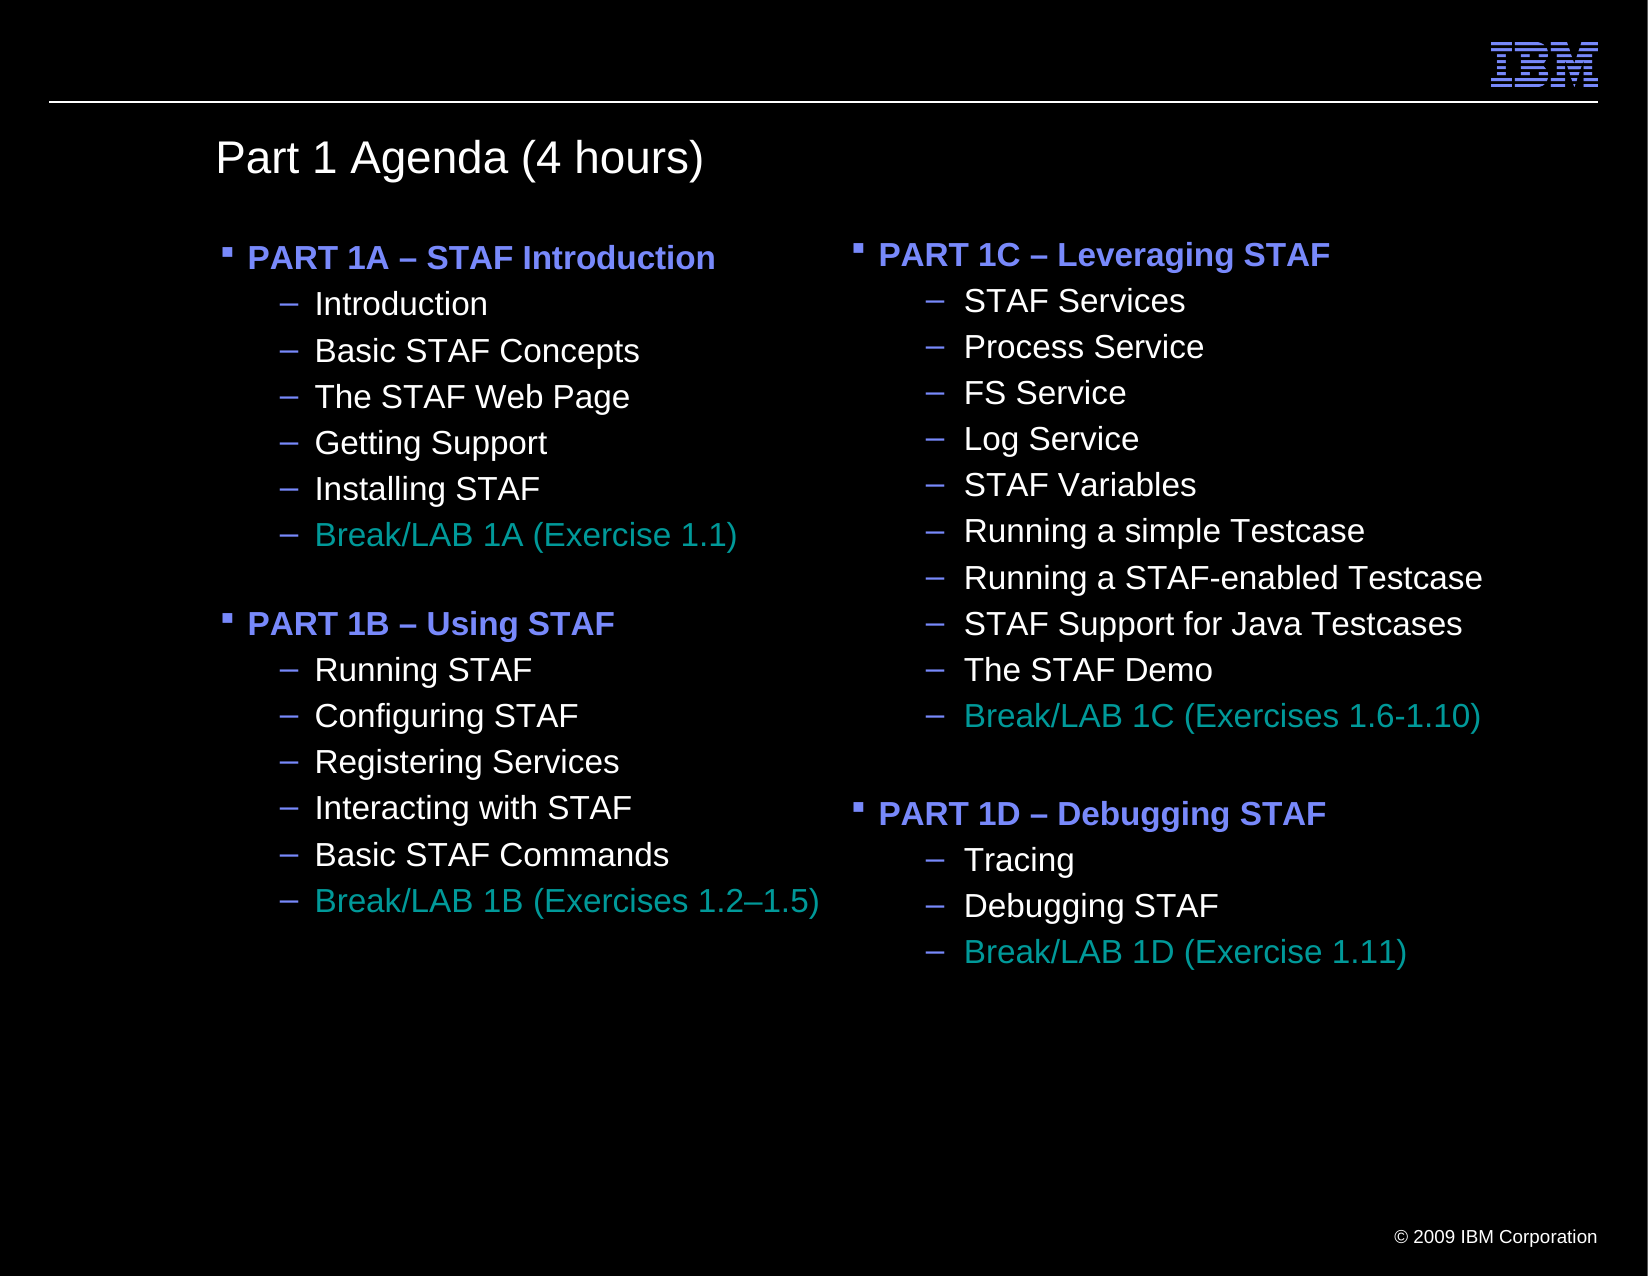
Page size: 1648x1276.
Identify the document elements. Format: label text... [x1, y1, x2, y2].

picture [1491, 42, 1598, 87]
text_box PART 1A – STAF Introduction Introduction Basic STAF Concepts The STAF Web Page Getting Support Installing STAF Break/LAB 1A (Exercise 1.1) PART 1B – Using STAF Running STAF Configuring STAF Registering Services Interacting with STAF Basic STAF Commands Break/LAB 1B (Exercises 1.2–1.5) [220, 236, 836, 971]
text_box PART 1C – Leveraging STAF STAF Services Process Service FS Service Log Service STAF Variables Running a simple Testcase Running a STAF-enabled Testcase STAF Support for Java Testcases The STAF Demo Break/LAB 1C (Exercises 1.6-1.10) PART 1D – Debugging STAF Tracing Debugging STAF Break/LAB 1D (Exercise 1.11) [836, 225, 1537, 1076]
title Part 1 Agenda (4 hours) [198, 125, 1648, 219]
